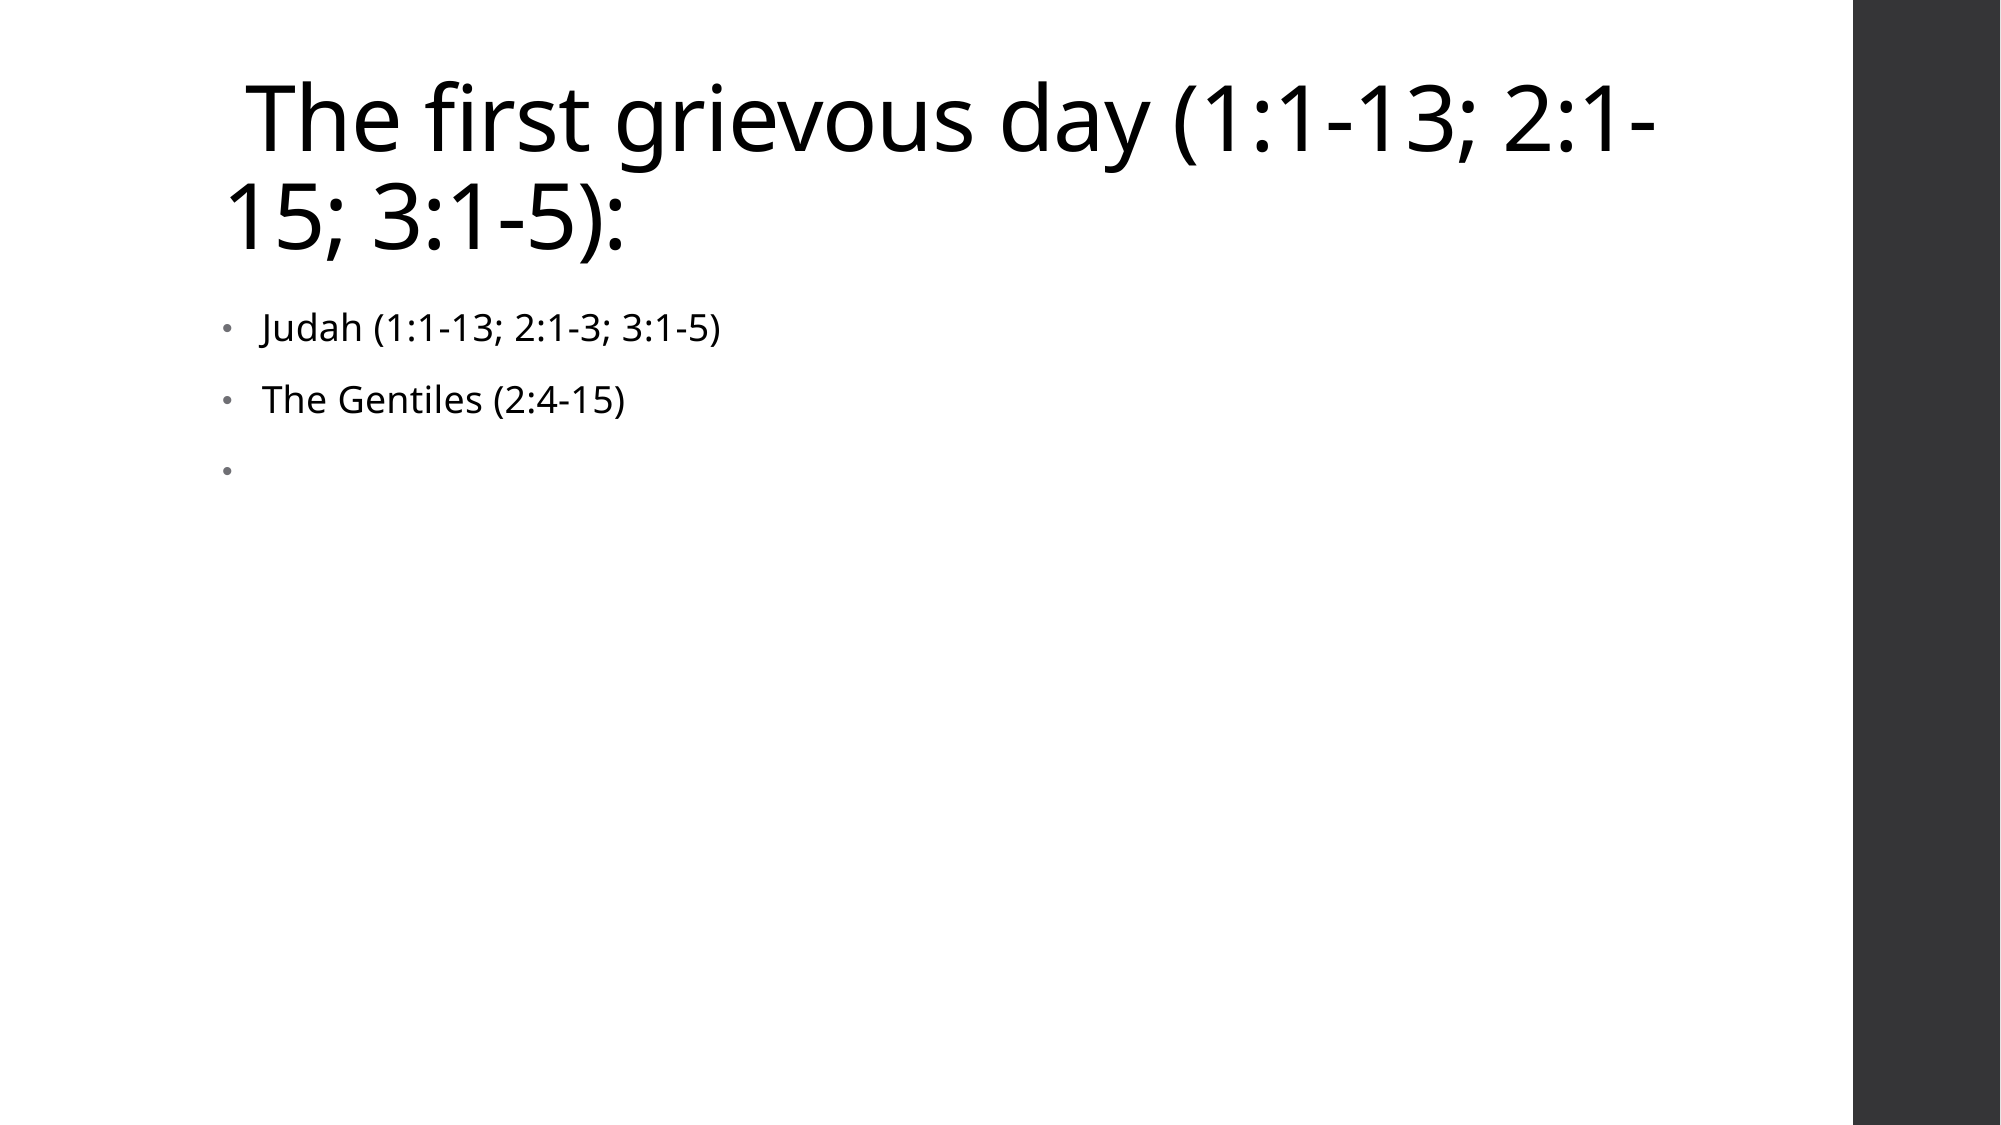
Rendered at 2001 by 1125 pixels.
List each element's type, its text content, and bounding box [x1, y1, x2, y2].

title The first grievous day (1:1-13; 2:1-15; 3:1-5): [206, 60, 1797, 278]
list Judah (1:1-13; 2:1-3; 3:1-5) The Gentiles (2:4-15) [206, 299, 1617, 1014]
